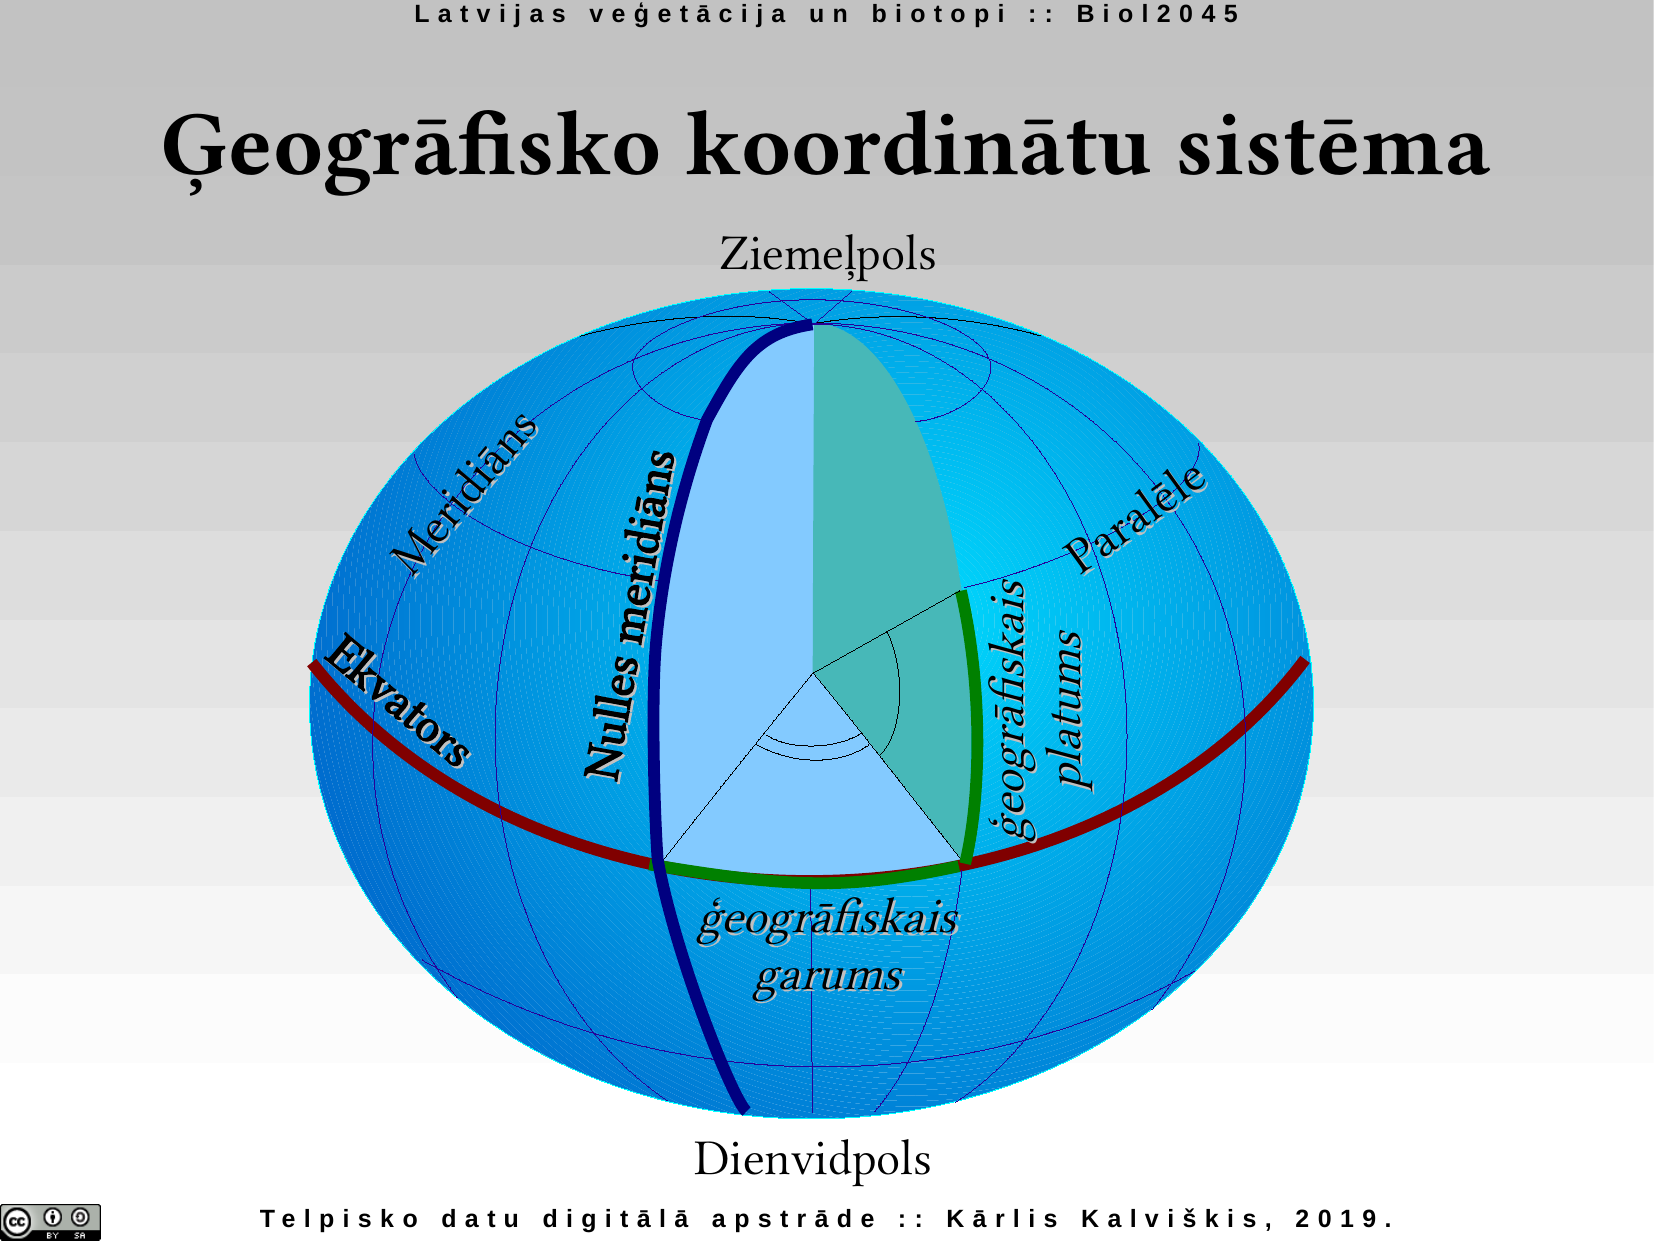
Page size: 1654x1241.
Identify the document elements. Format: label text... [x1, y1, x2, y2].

text_box ģeogrāfiskais platums [978, 570, 1095, 841]
text_box Ekvators [313, 622, 510, 801]
text_box ģeogrāfiskais garums [697, 887, 968, 1004]
text_box Dienvidpols [694, 1129, 940, 1187]
picture [0, 287, 1654, 1241]
text_box [309, 288, 1314, 1119]
text_box Nulles meridiāns [572, 394, 699, 785]
text_box Meridiāns [377, 391, 554, 586]
text_box Paralēle [1054, 440, 1224, 585]
title Ģeogrāfisko koordinātu sistēma [0, 1, 1654, 287]
